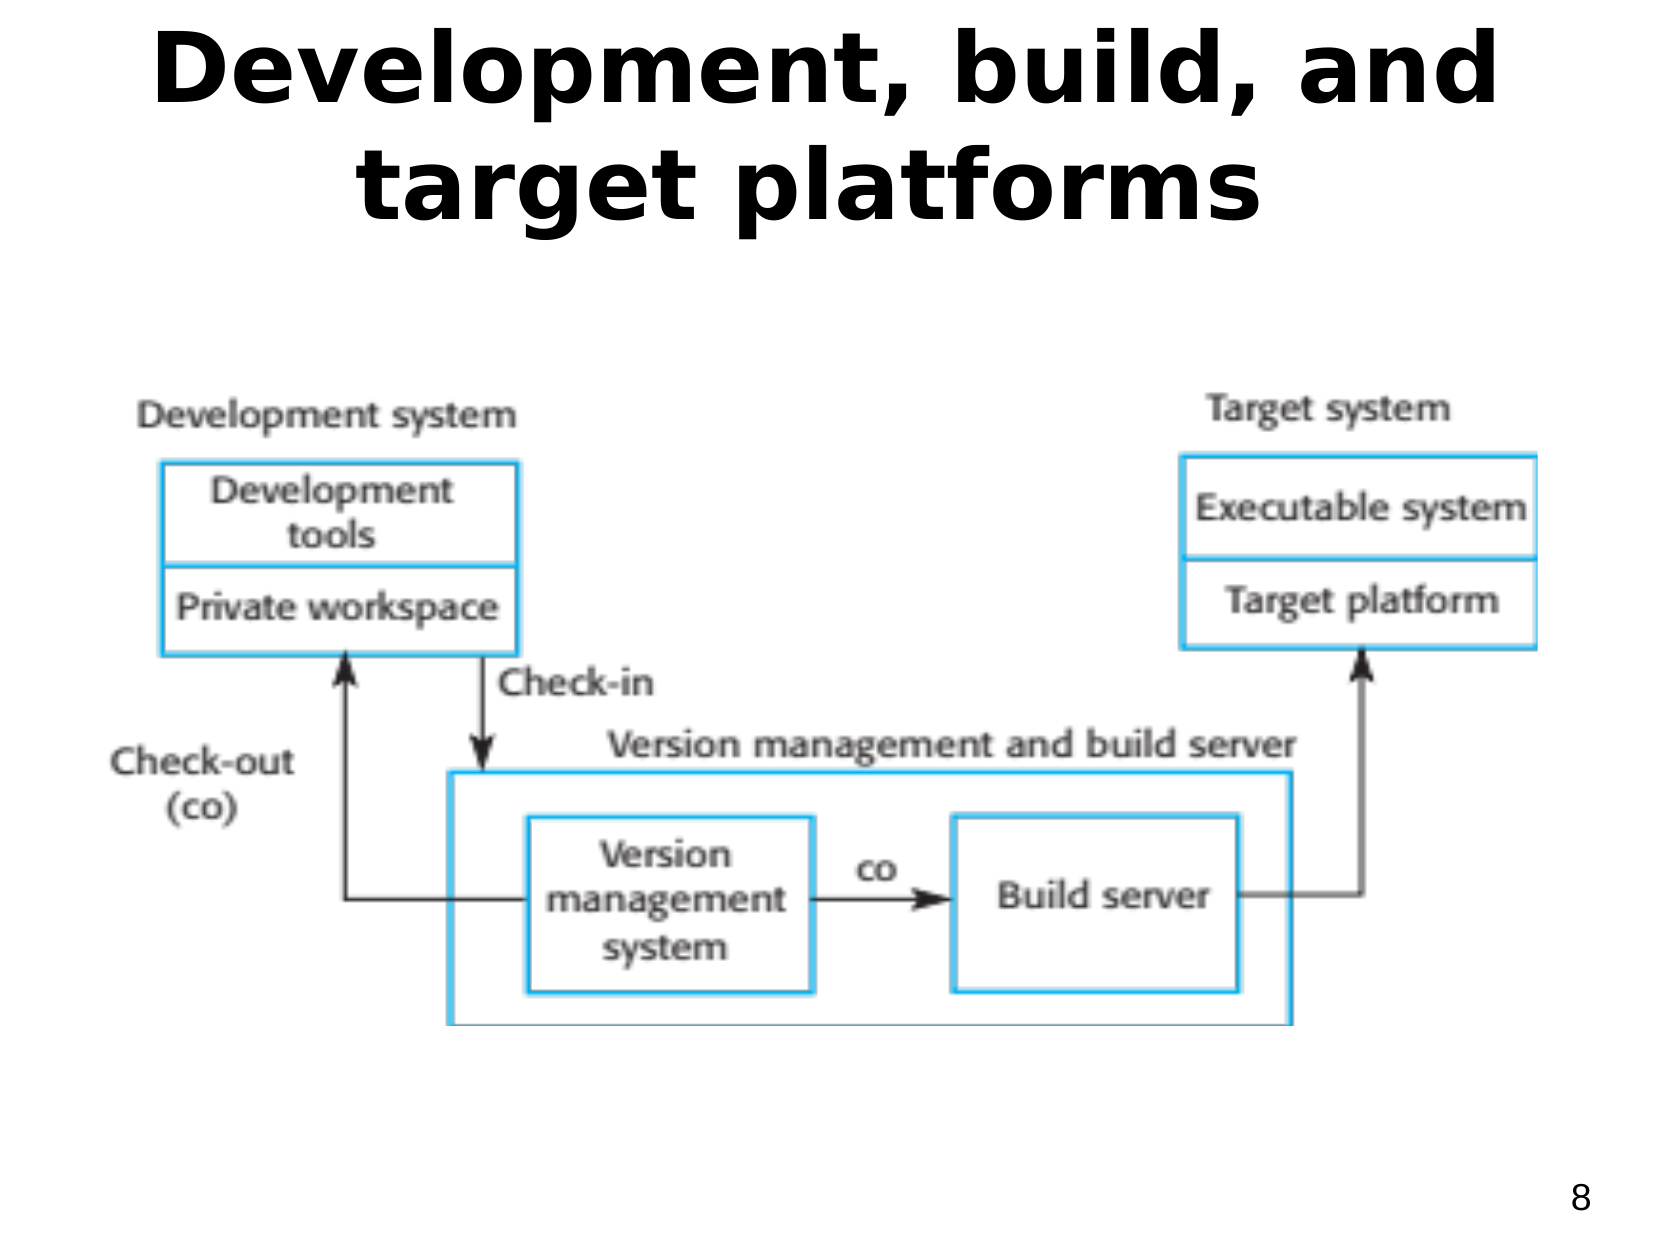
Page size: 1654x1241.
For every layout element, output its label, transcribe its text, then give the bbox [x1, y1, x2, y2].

title Development, build, and target platforms [82, 49, 1571, 196]
picture [82, 347, 1538, 1063]
